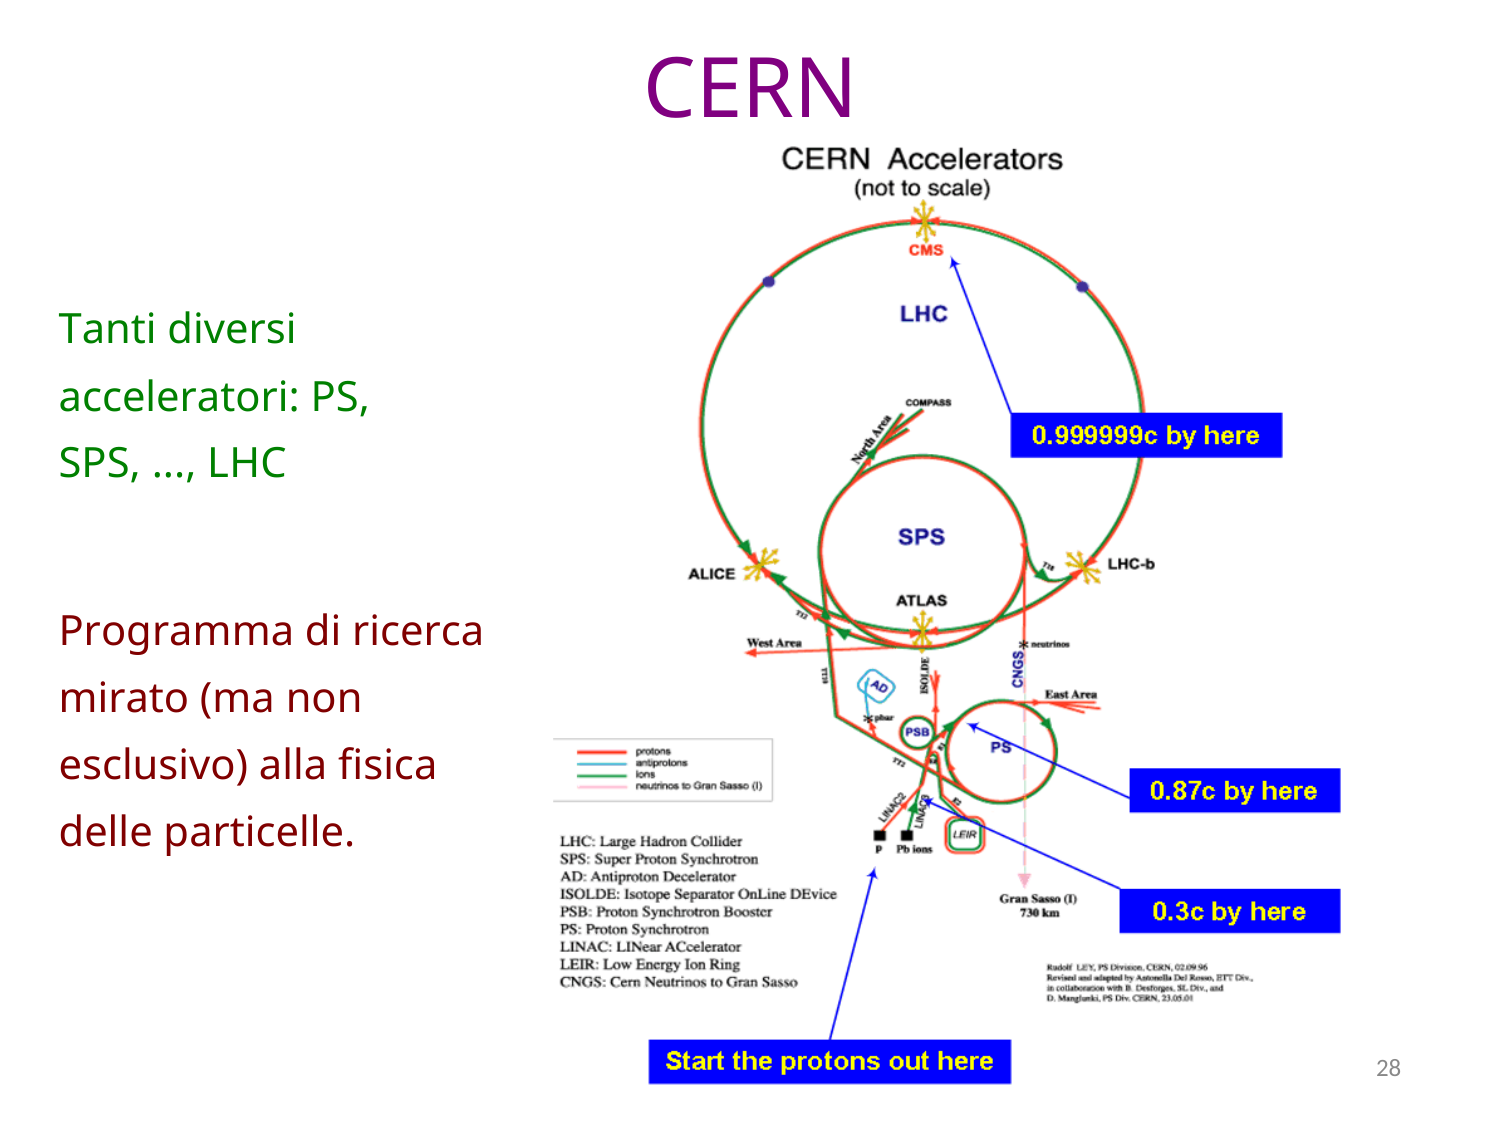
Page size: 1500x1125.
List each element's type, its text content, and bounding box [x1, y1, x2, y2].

picture [552, 139, 1342, 1085]
text_box CERN [76, 0, 1426, 135]
text_box <numero> [1074, 1042, 1417, 1095]
text_box Tanti diversi acceleratori: PS, SPS, ..., LHC Programma di ricerca mirato (ma non esclusivo) alla fisica delle particelle. [58, 163, 512, 976]
